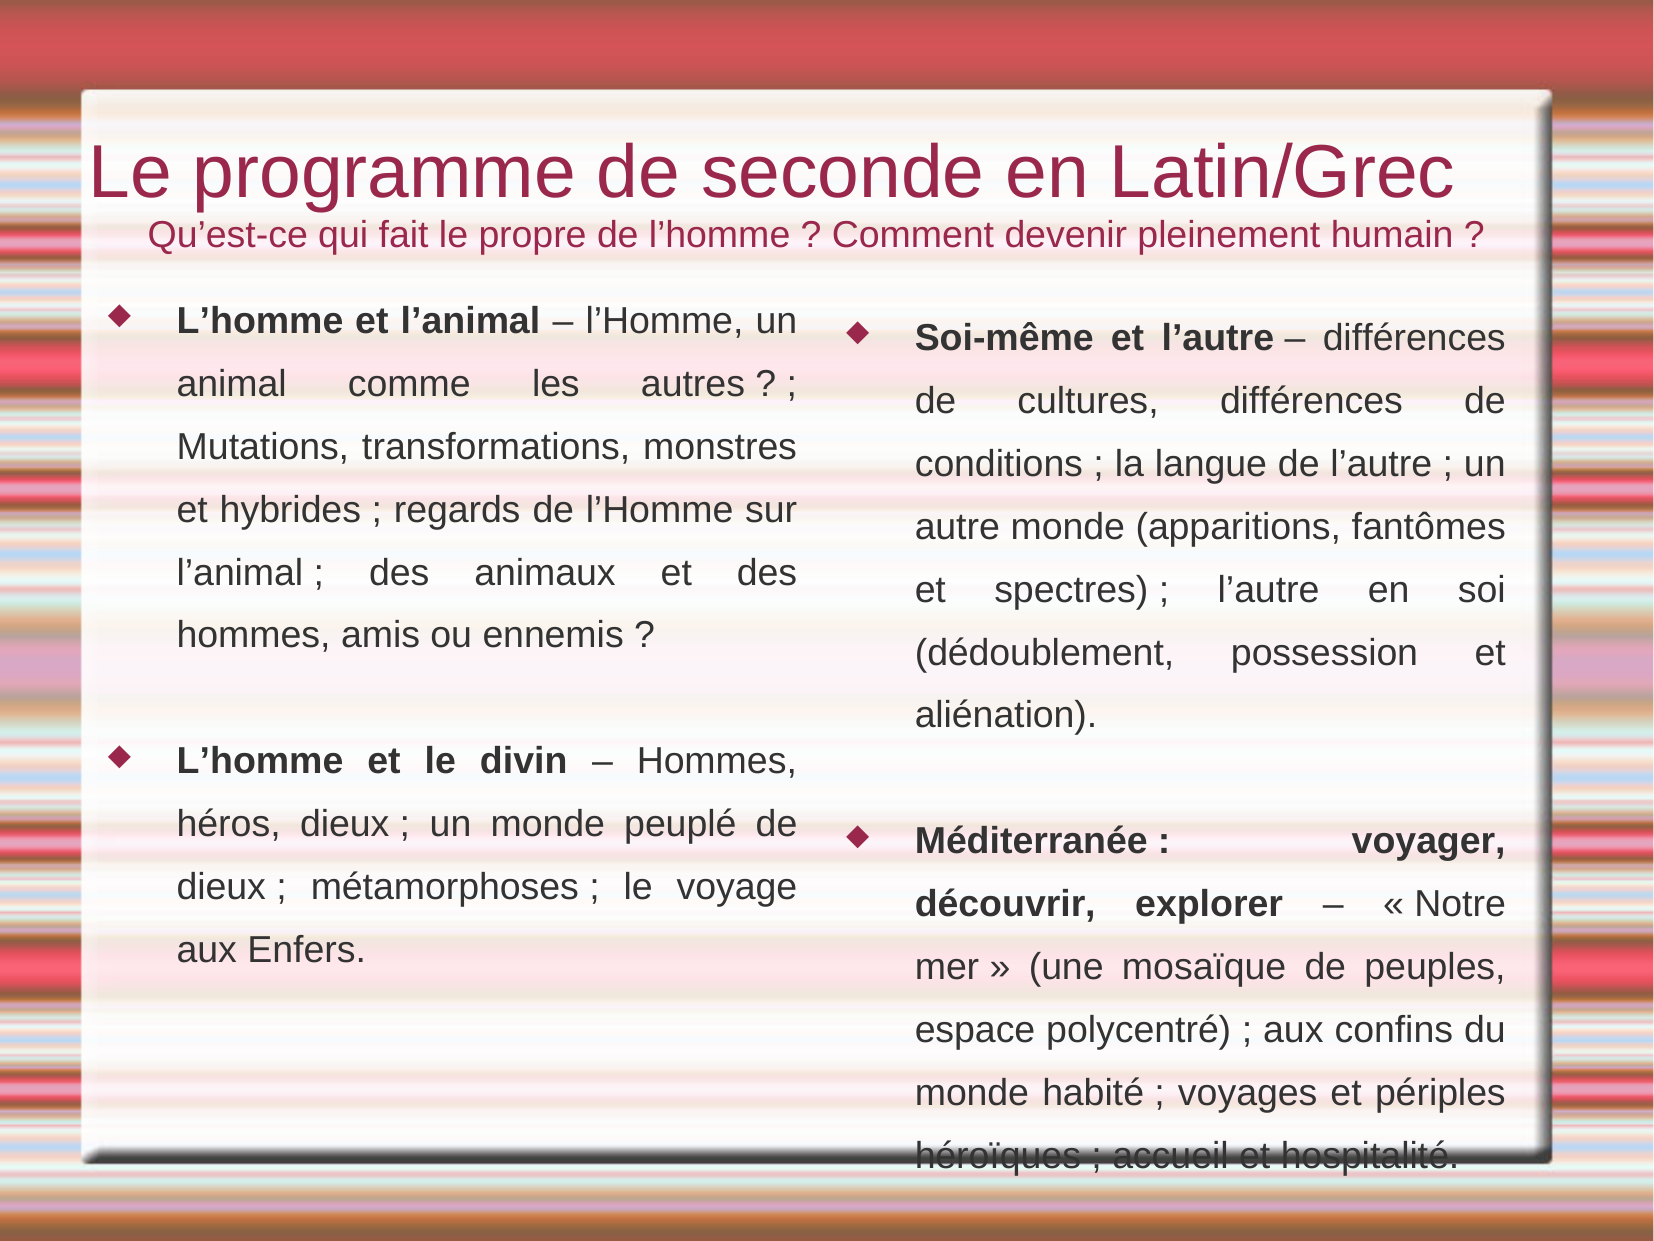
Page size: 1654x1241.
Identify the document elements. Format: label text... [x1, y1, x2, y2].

title Le programme de seconde en Latin/Grec Qu’est-ce qui fait le propre de l’homme ? Comment devenir pleinement humain ? [88, 88, 1536, 296]
list L’homme et l’animal – l’Homme, un animal comme les autres ? ; Mutations, transformations, monstres et hybrides ; regards de l’Homme sur l’animal ; des animaux et des hommes, amis ou ennemis ? L’homme et le divin – Hommes, héros, dieux ; un monde peuplé de dieux ; métamorphoses ; le voyage aux Enfers. [93, 236, 798, 1223]
picture [0, 0, 1654, 1241]
list Soi-même et l’autre – différences de cultures, différences de conditions ; la langue de l’autre ; un autre monde (apparitions, fantômes et spectres) ; l’autre en soi (dédoublement, possession et aliénation). Méditerranée : voyager, découvrir, explorer – « Notre mer » (une mosaïque de peuples, espace polycentré) ; aux confins du monde habité ; voyages et périples héroïques ; accueil et hospitalité. [832, 295, 1506, 1093]
